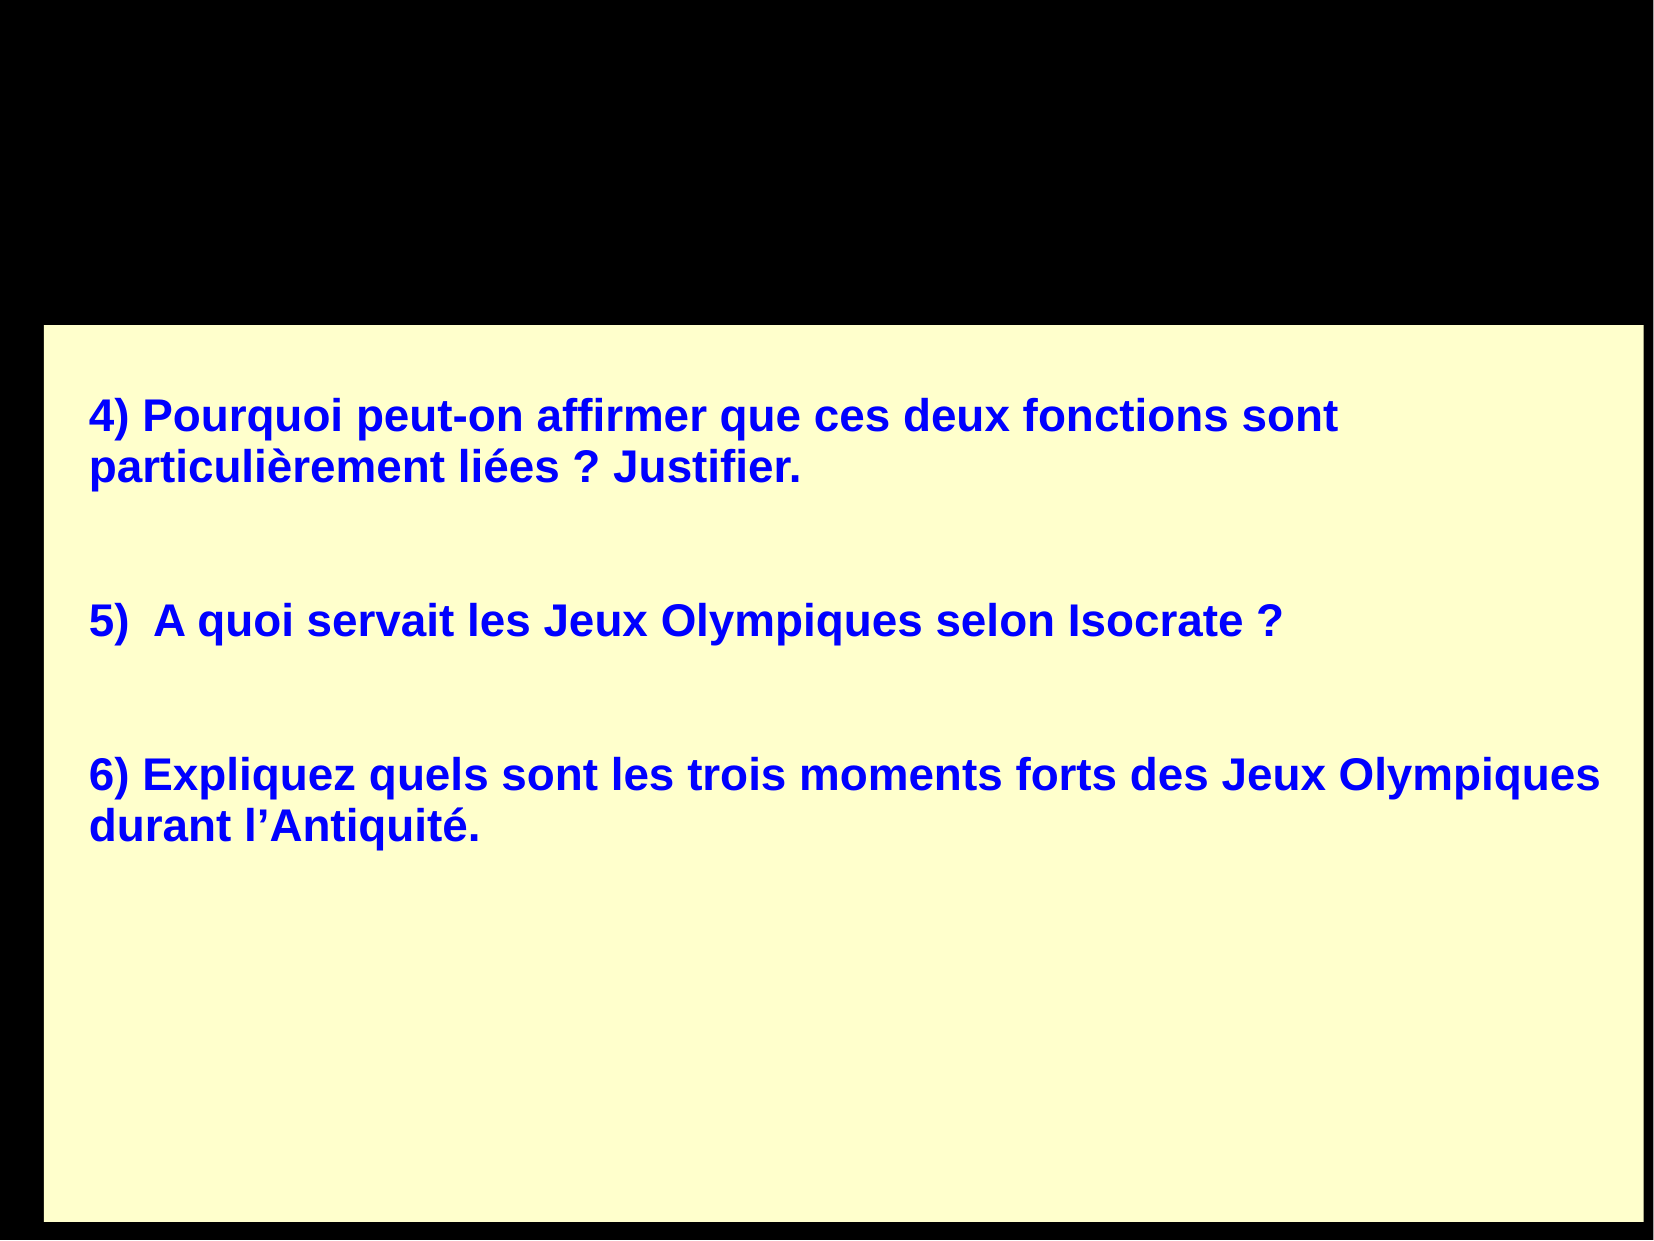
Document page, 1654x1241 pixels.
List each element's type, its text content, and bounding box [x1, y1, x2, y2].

text_box 4) Pourquoi peut-on affirmer que ces deux fonctions sont particulièrement liées ? Justifier. 5) A quoi servait les Jeux Olympiques selon Isocrate ? 6) Expliquez quels sont les trois moments forts des Jeux Olympiques durant l’Antiquité. [74, 382, 1654, 874]
text_box [43, 325, 1644, 1222]
